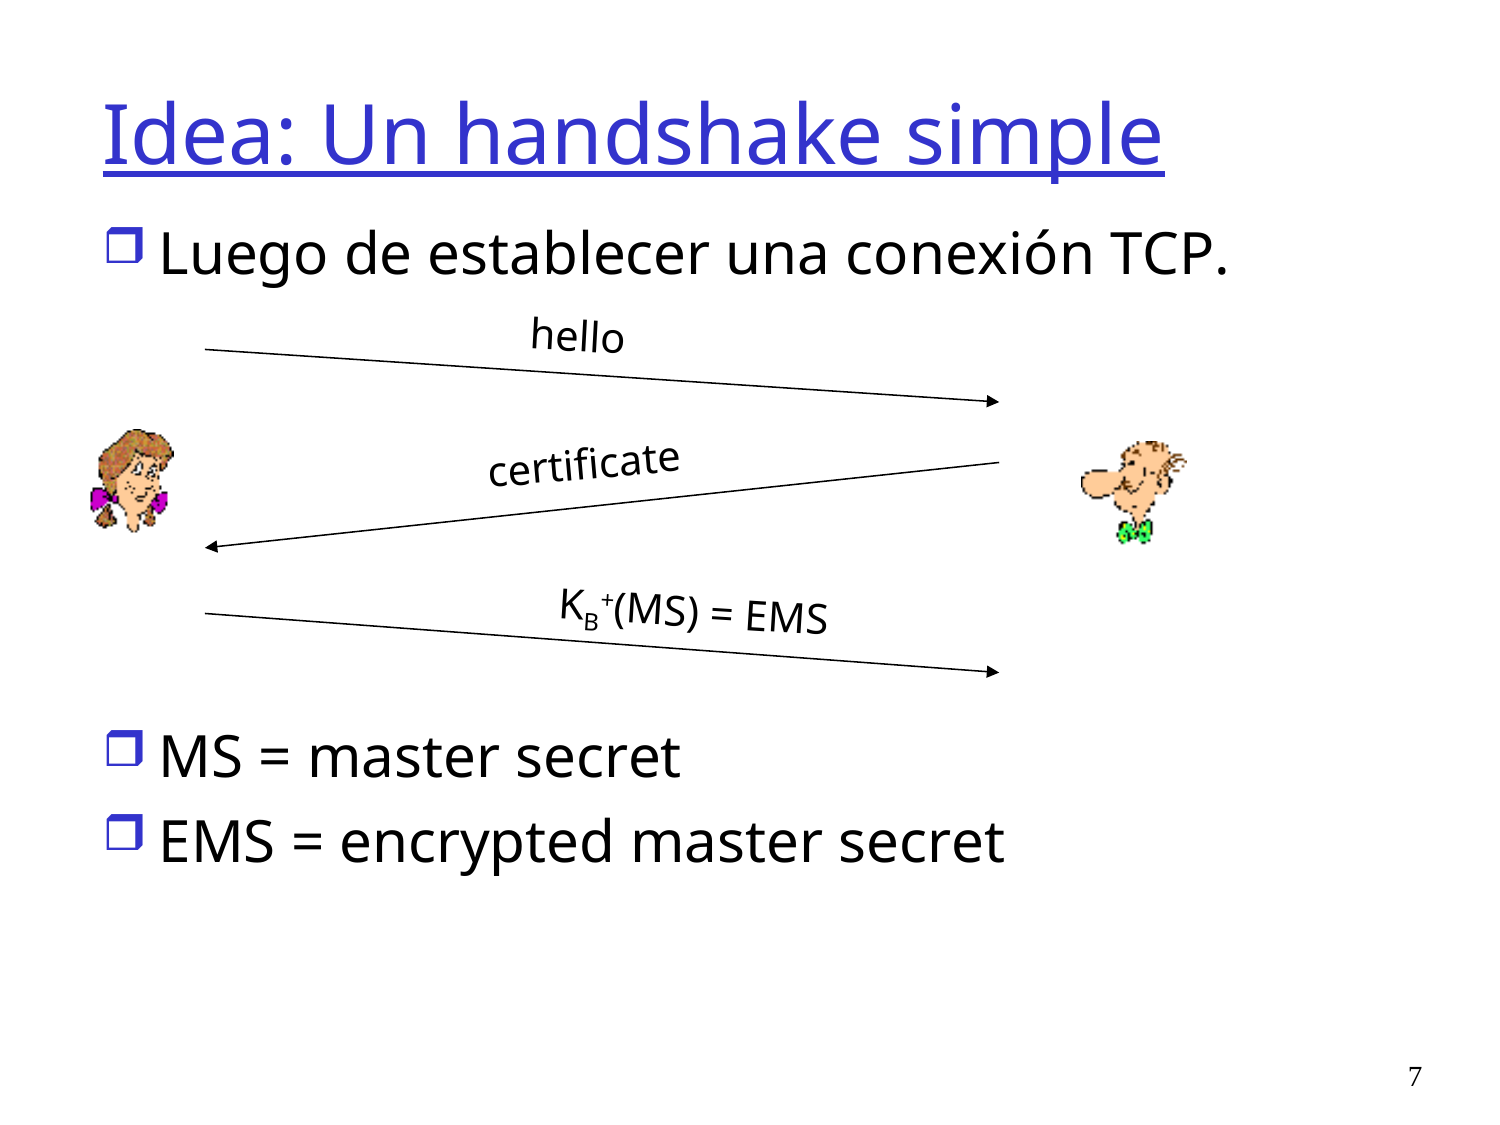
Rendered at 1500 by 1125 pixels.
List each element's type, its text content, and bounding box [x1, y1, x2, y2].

text_box <number> [1362, 1050, 1438, 1125]
list Luego de establecer una conexión TCP. [87, 208, 1363, 582]
list MS = master secret EMS = encrypted master secret [87, 711, 1363, 1085]
title Idea: Un handshake simple [87, 37, 1363, 208]
text_box KB+(MS) = EMS [541, 582, 846, 660]
